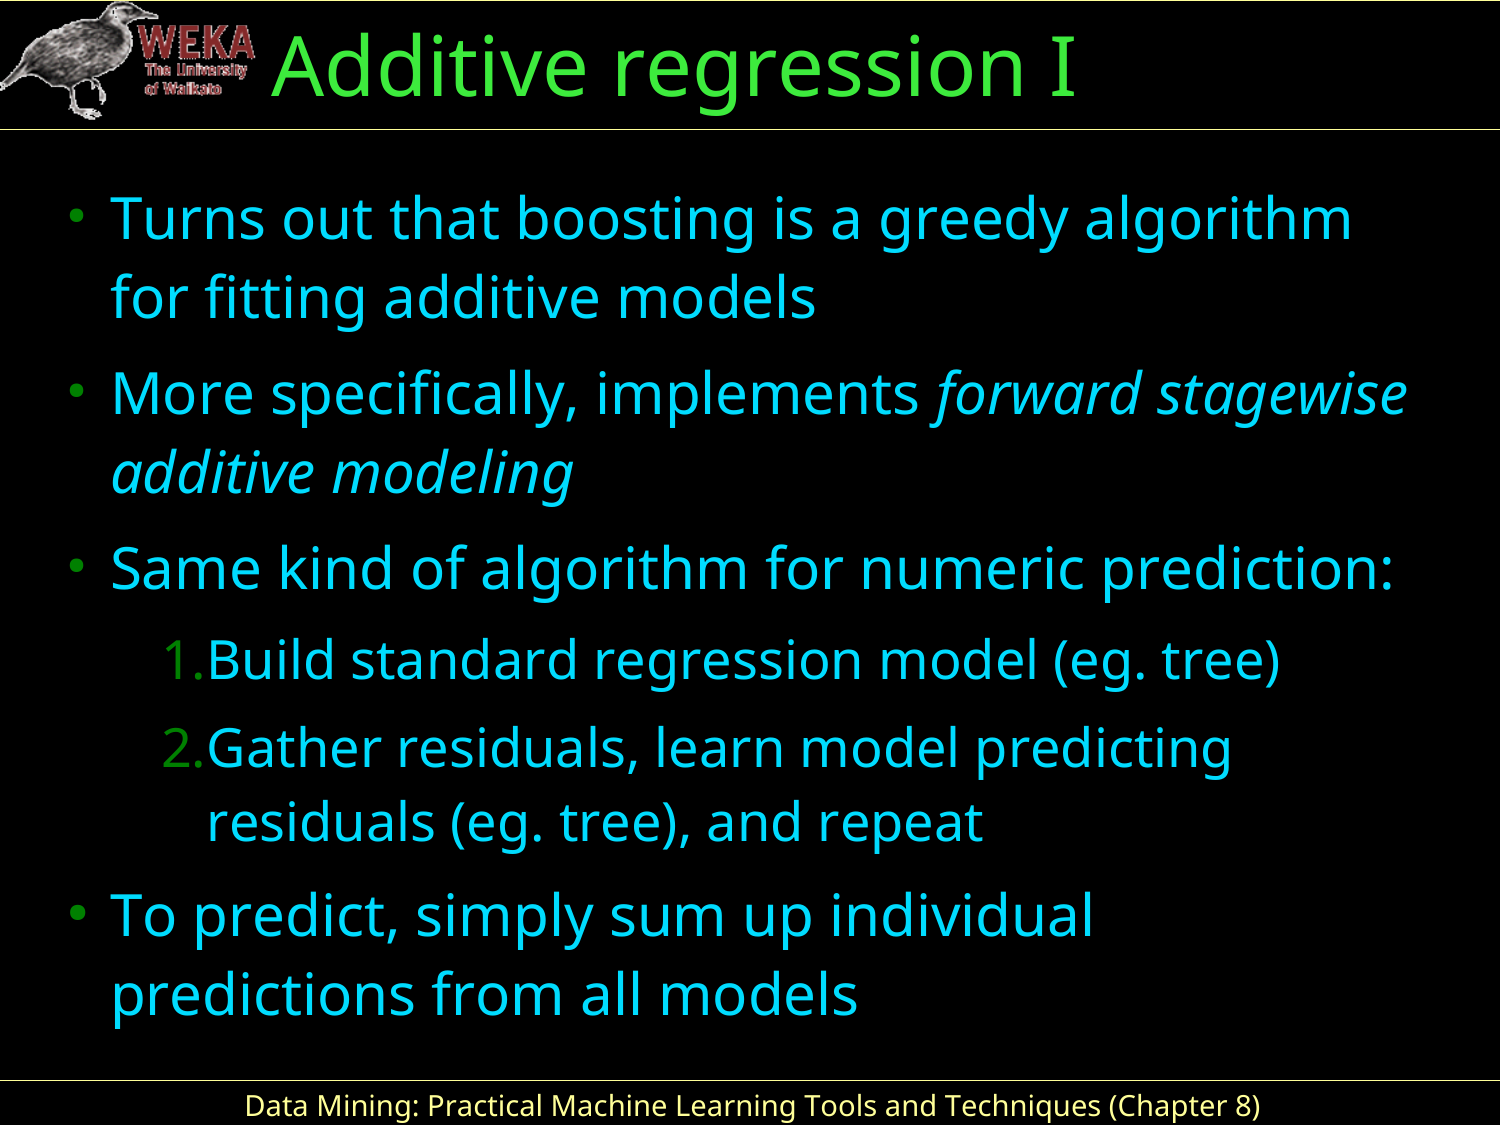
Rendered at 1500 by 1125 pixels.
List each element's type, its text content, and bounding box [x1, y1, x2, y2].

picture [0, 1, 263, 129]
title Additive regression I [263, 0, 1500, 159]
list Turns out that boosting is a greedy algorithm for fitting additive models More specifically, implements forward stagewise additive modeling Same kind of algorithm for numeric prediction: Build standard regression model (eg. tree) Gather residuals, learn model predicting residuals (eg. tree), and repeat To predict, simply sum up individual predictions from all models [67, 177, 1418, 1093]
